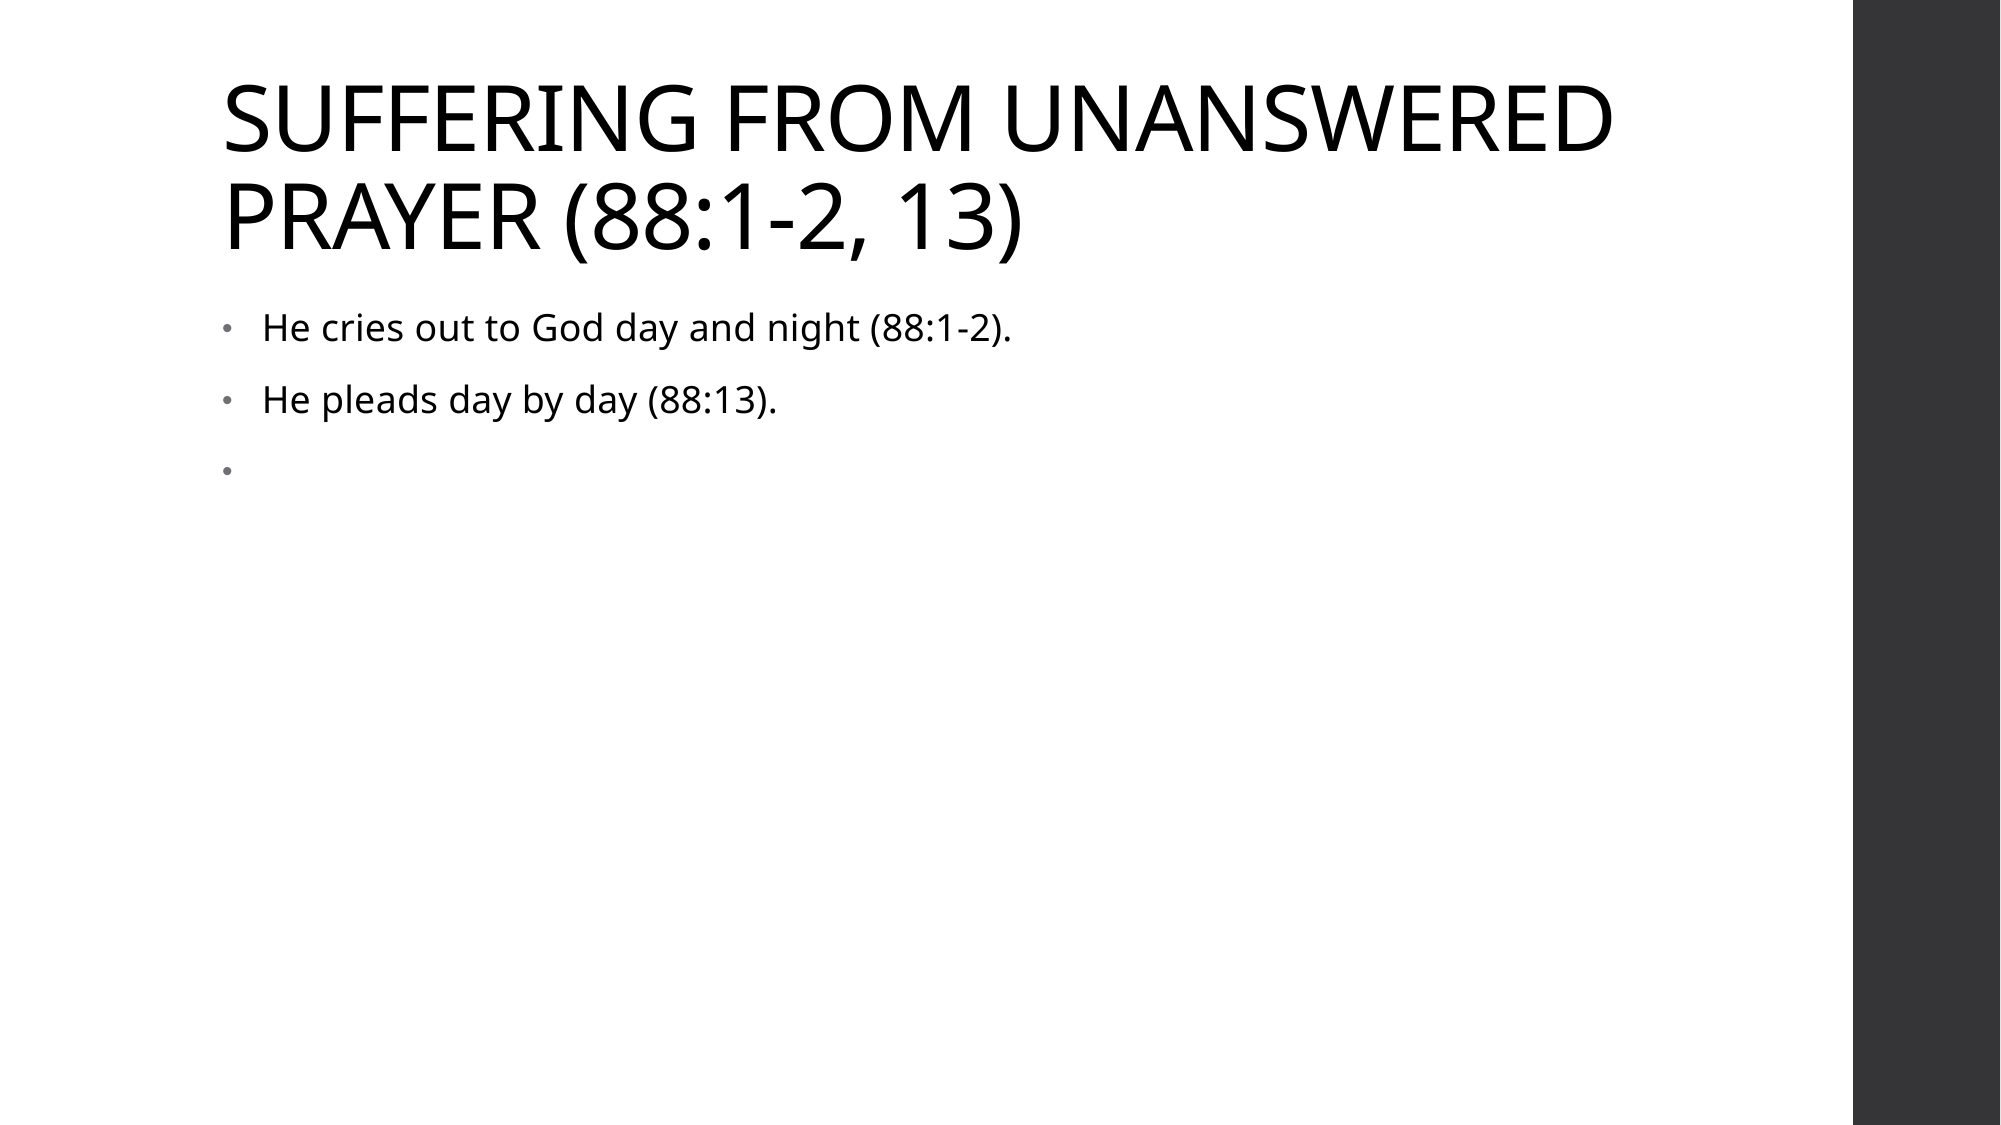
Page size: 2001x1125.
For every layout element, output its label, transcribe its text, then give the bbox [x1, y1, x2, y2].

list He cries out to God day and night (88:1-2). He pleads day by day (88:13). [206, 299, 1617, 1014]
title SUFFERING FROM UNANSWERED PRAYER (88:1-2, 13) [206, 60, 1797, 278]
